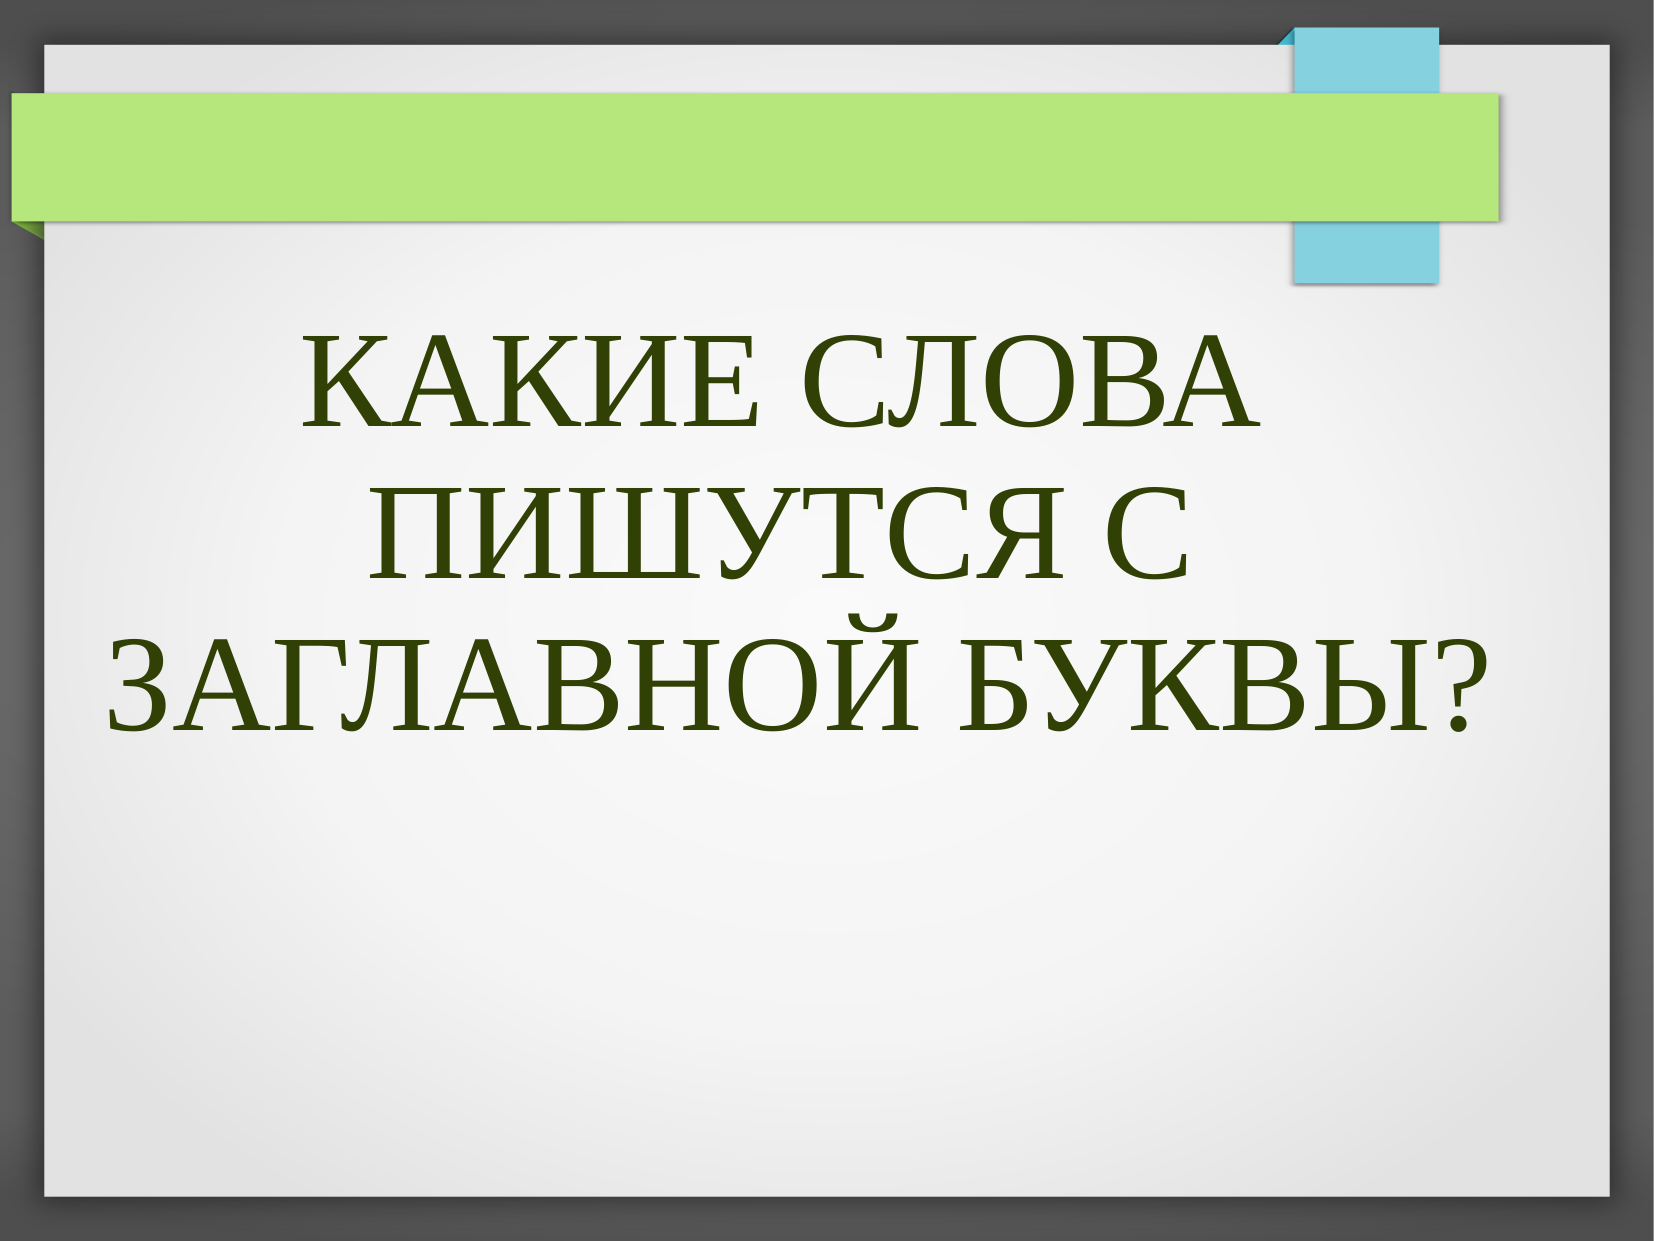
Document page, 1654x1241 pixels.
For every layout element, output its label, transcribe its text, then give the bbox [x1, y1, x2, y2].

picture [0, 0, 1654, 1241]
text_box КАКИЕ СЛОВА ПИШУТСЯ С ЗАГЛАВНОЙ БУКВЫ? [88, 296, 1509, 768]
